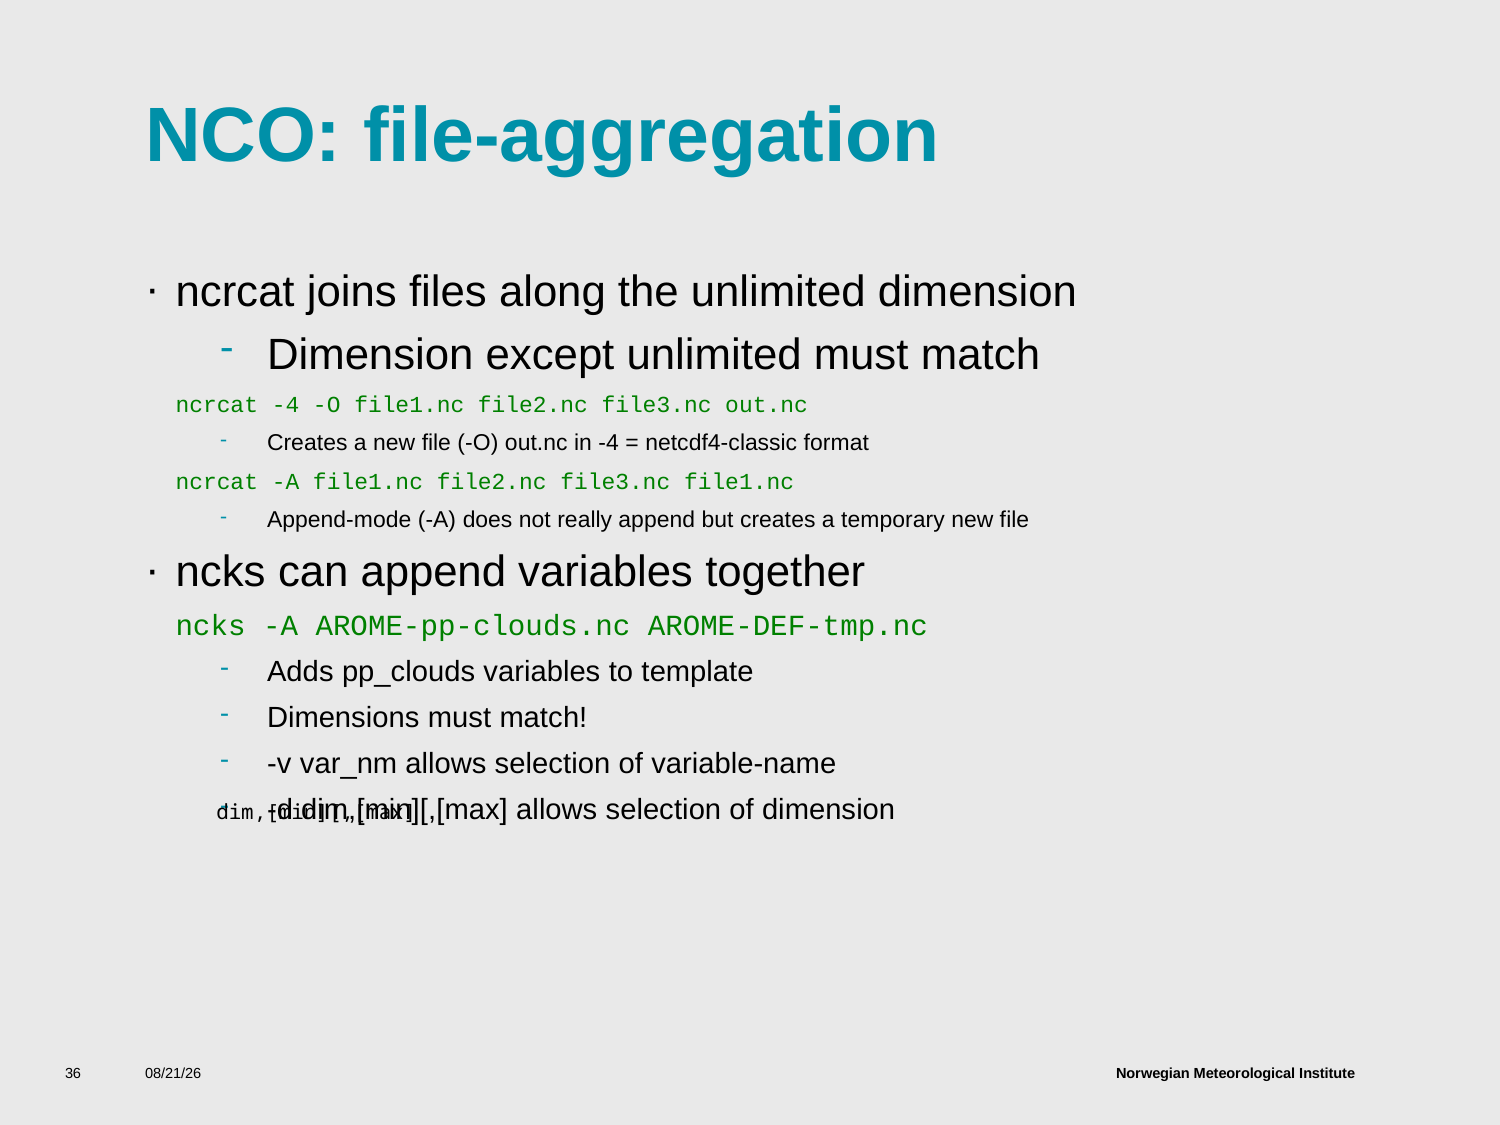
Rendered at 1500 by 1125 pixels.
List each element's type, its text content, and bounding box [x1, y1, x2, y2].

list ncrcat joins files along the unlimited dimension Dimension except unlimited must match ncrcat -4 -O file1.nc file2.nc file3.nc out.nc Creates a new file (-O) out.nc in -4 = netcdf4-classic format ncrcat -A file1.nc file2.nc file3.nc file1.nc Append-mode (-A) does not really append but creates a temporary new file ncks can append variables together ncks -A AROME-pp-clouds.nc AROME-DEF-tmp.nc Adds pp_clouds variables to template Dimensions must match! -v var_nm allows selection of variable-name -d dim,[min][,[max] allows selection of dimension [145, 262, 1355, 915]
text_box dim,[min][,[max] [201, 791, 432, 832]
title NCO: file-aggregation [145, 83, 1355, 178]
